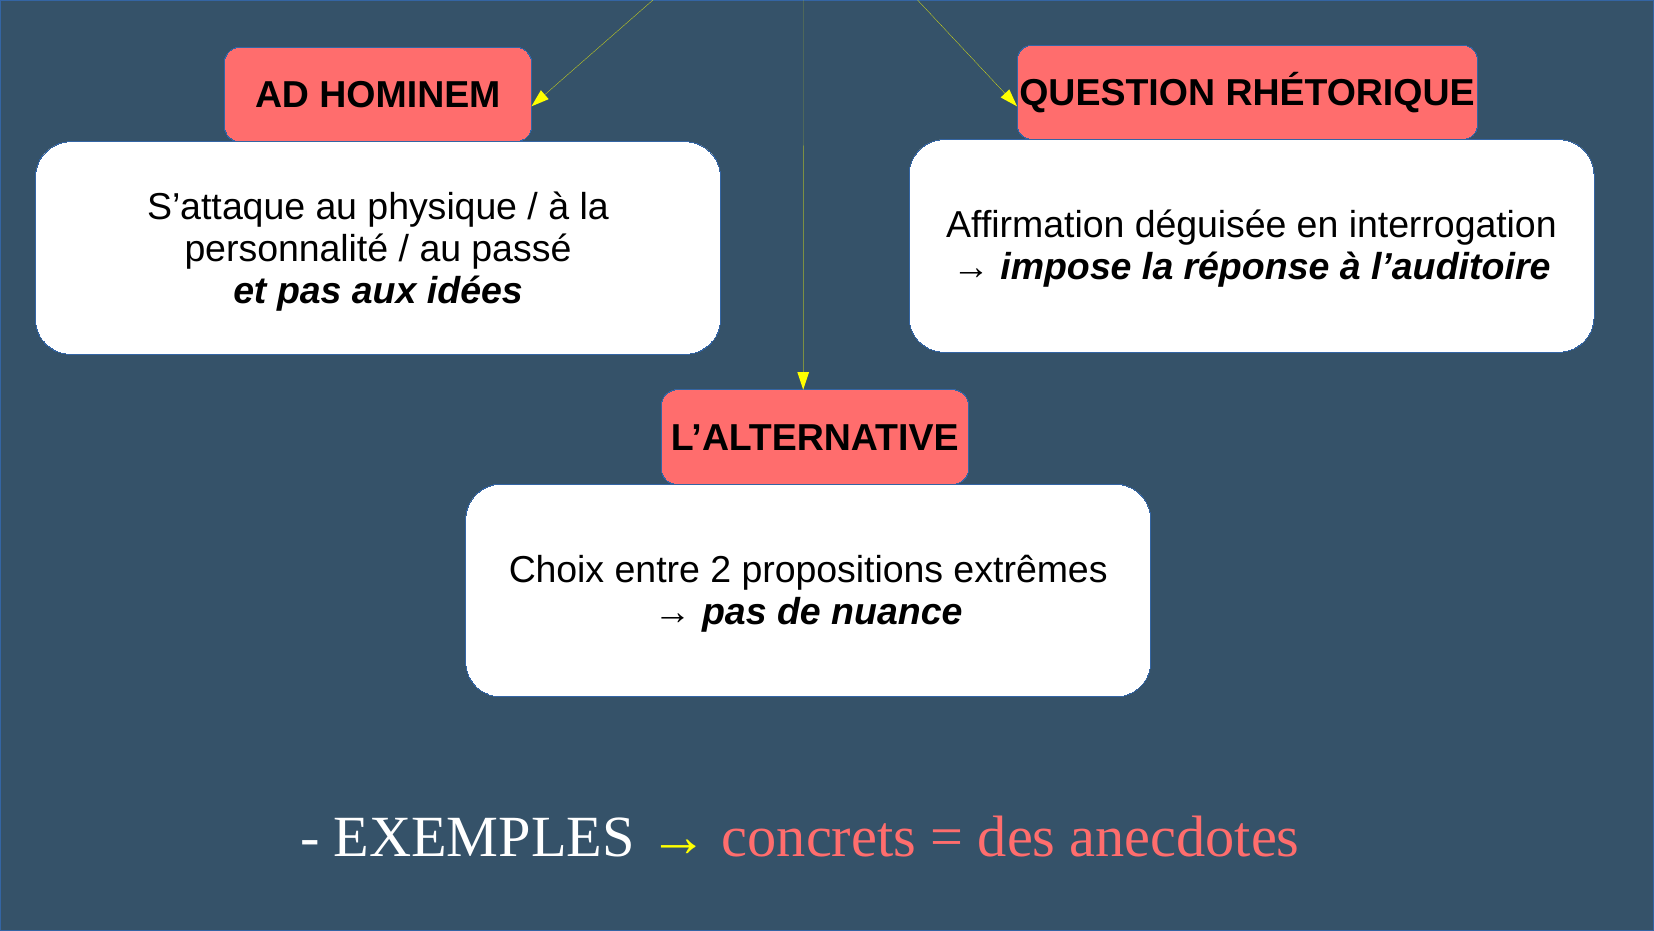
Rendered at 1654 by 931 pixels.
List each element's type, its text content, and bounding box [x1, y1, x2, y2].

text_box Choix entre 2 propositions extrêmes → pas de nuance [465, 484, 1151, 697]
text_box L’ALTERNATIVE [661, 389, 969, 484]
text_box [0, 0, 1654, 931]
list - EXEMPLES → concrets = des anecdotes [82, 673, 1489, 910]
text_box Affirmation déguisée en interrogation → impose la réponse à l’auditoire [909, 139, 1595, 353]
text_box QUESTION RHÉTORIQUE [1017, 45, 1478, 139]
text_box S’attaque au physique / à la personnalité / au passé et pas aux idées [35, 141, 721, 355]
text_box AD HOMINEM [224, 47, 532, 141]
